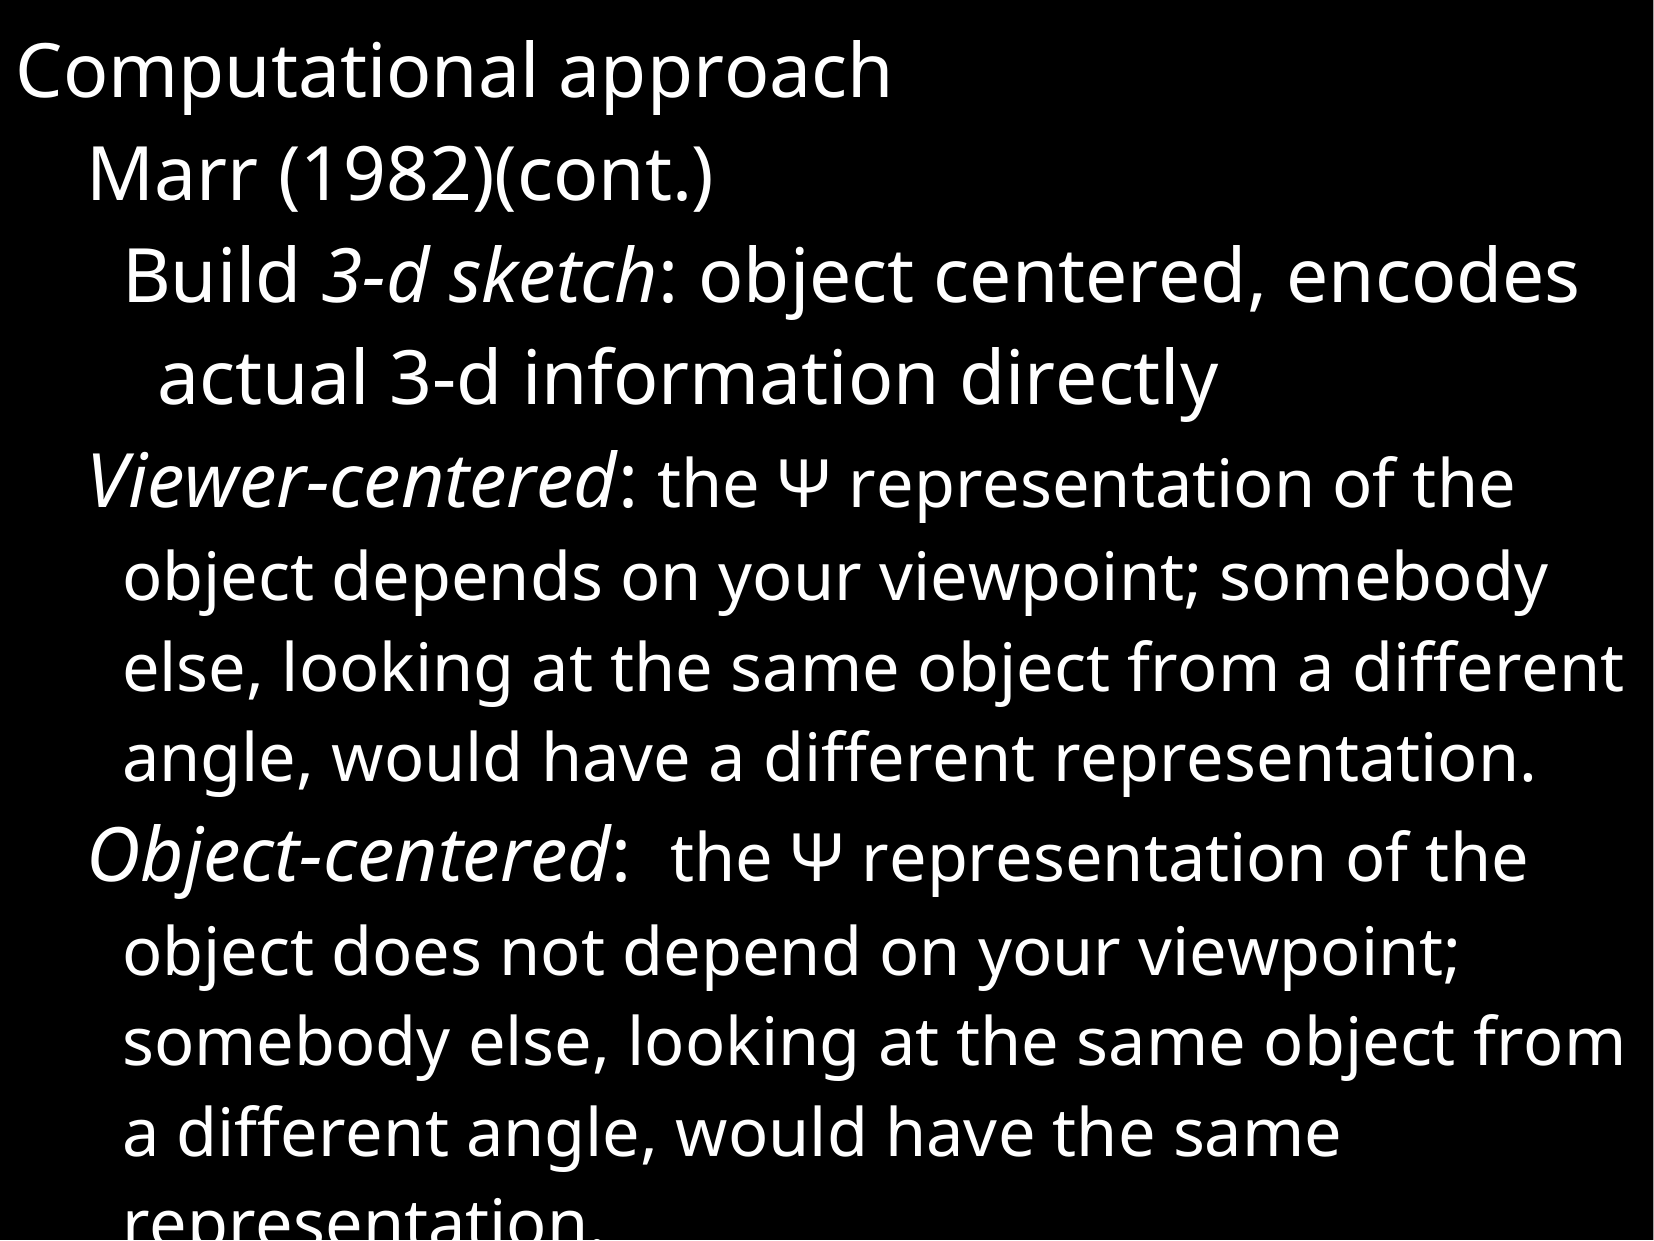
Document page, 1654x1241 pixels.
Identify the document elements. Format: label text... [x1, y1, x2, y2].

text_box Computational approach Marr (1982)(cont.) Build 3-d sketch: object centered, encodes actual 3-d information directly Viewer-centered: the Ψ representation of the object depends on your viewpoint; somebody else, looking at the same object from a different angle, would have a different representation. Object-centered: the Ψ representation of the object does not depend on your viewpoint; somebody else, looking at the same object from a different angle, would have the same representation. [1, 10, 1654, 1221]
